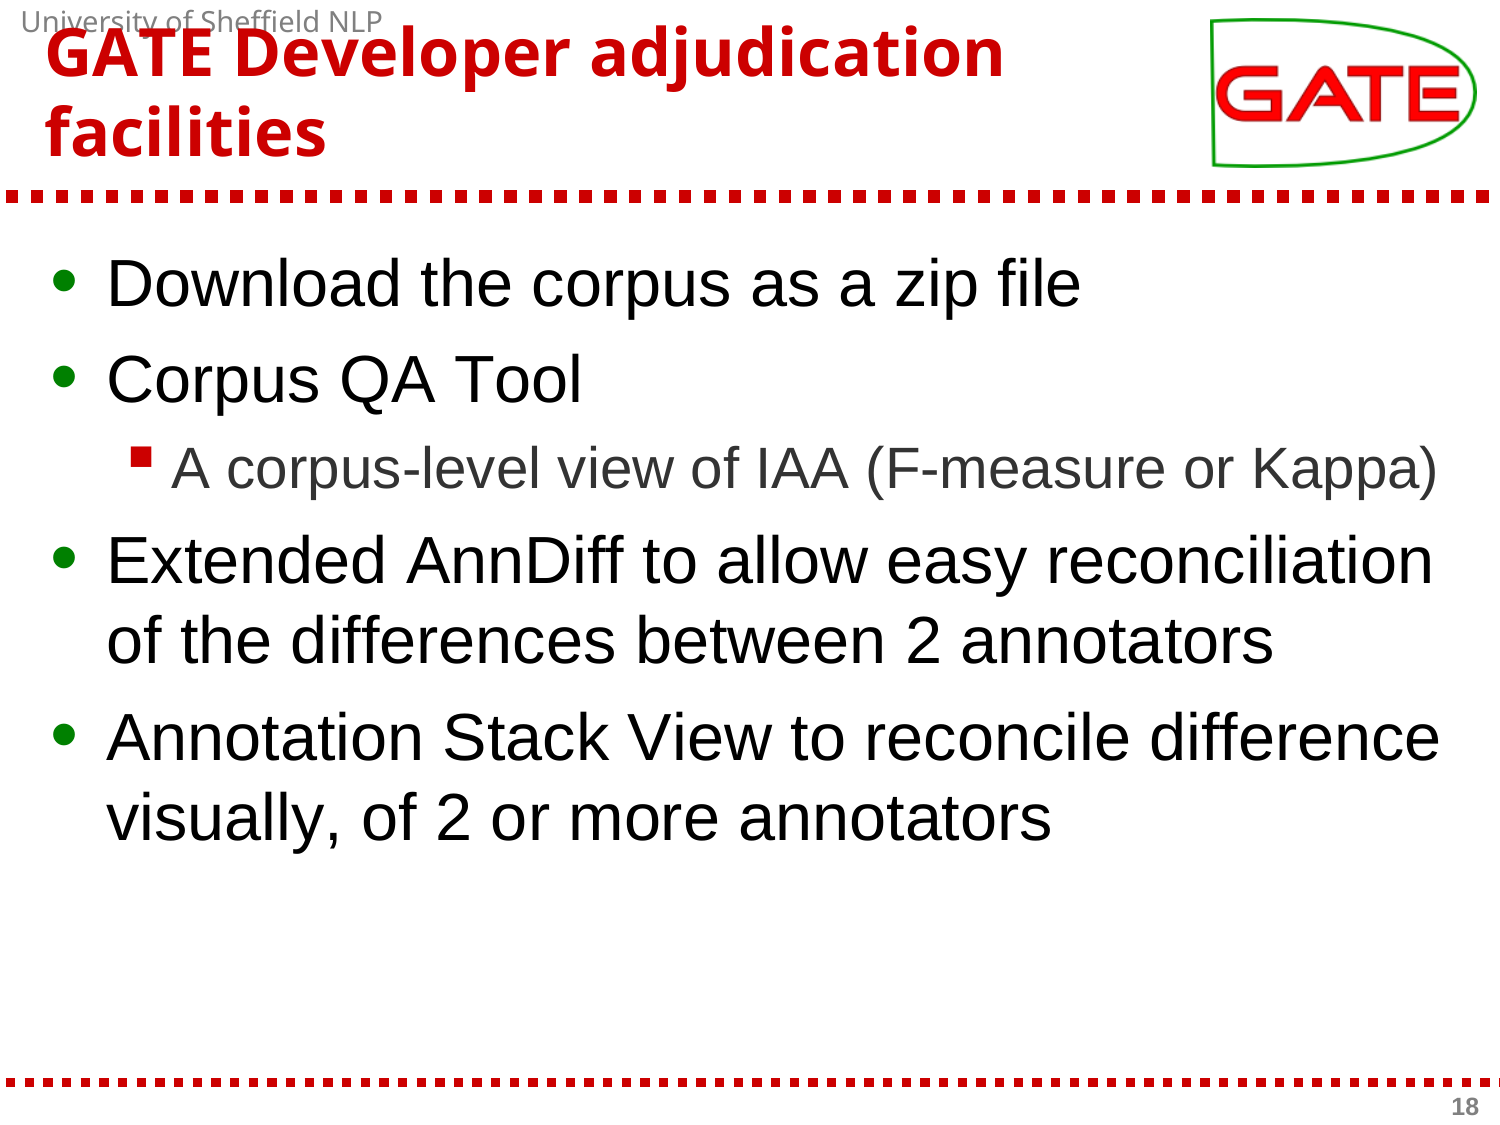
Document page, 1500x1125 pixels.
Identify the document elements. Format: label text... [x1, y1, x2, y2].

list Download the corpus as a zip file Corpus QA Tool A corpus-level view of IAA (F-measure or Kappa) Extended AnnDiff to allow easy reconciliation of the differences between 2 annotators Annotation Stack View to reconcile difference visually, of 2 or more annotators [35, 231, 1465, 1059]
picture [1210, 18, 1477, 168]
text_box <number> [1144, 1082, 1495, 1125]
title GATE Developer adjudication facilities [29, 2, 1188, 178]
